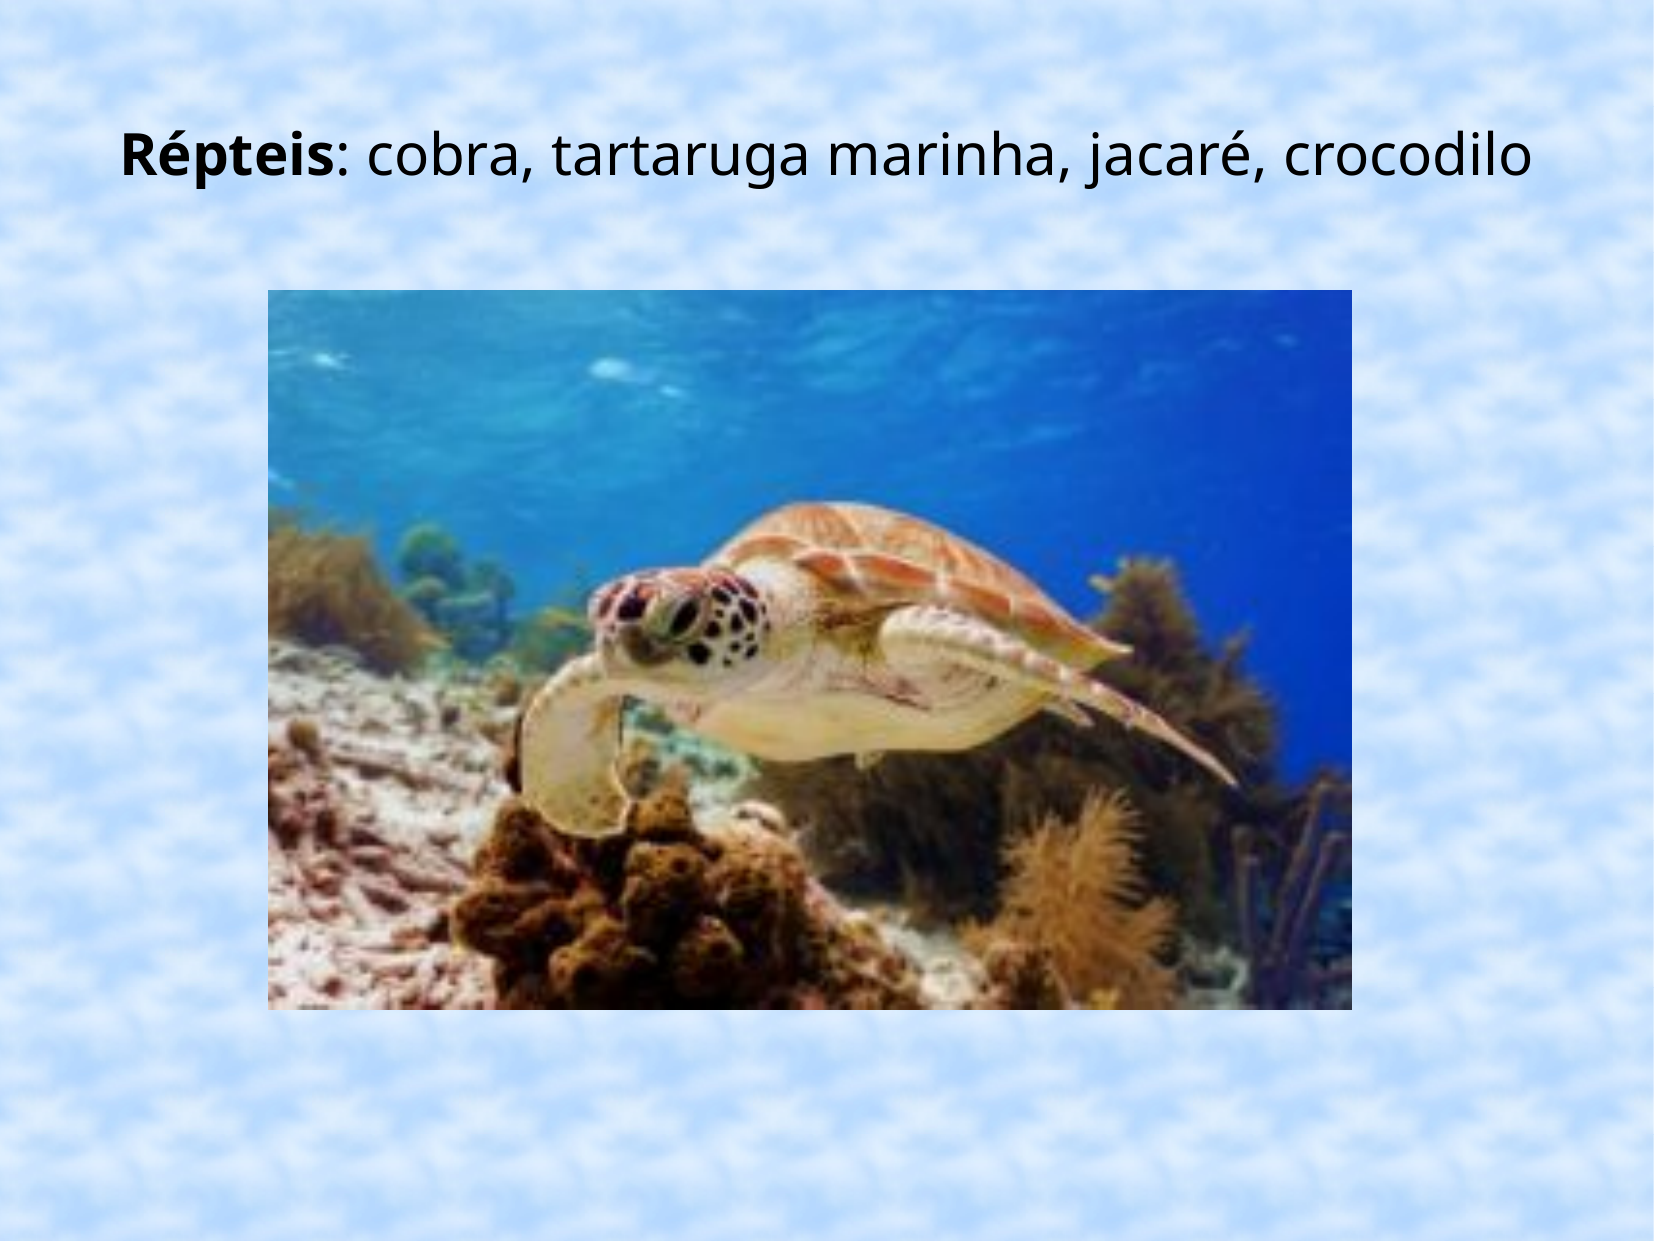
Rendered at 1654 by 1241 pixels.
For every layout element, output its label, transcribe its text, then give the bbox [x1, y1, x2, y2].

title Répteis: cobra, tartaruga marinha, jacaré, crocodilo [82, 49, 1571, 257]
picture [0, 0, 1654, 1241]
